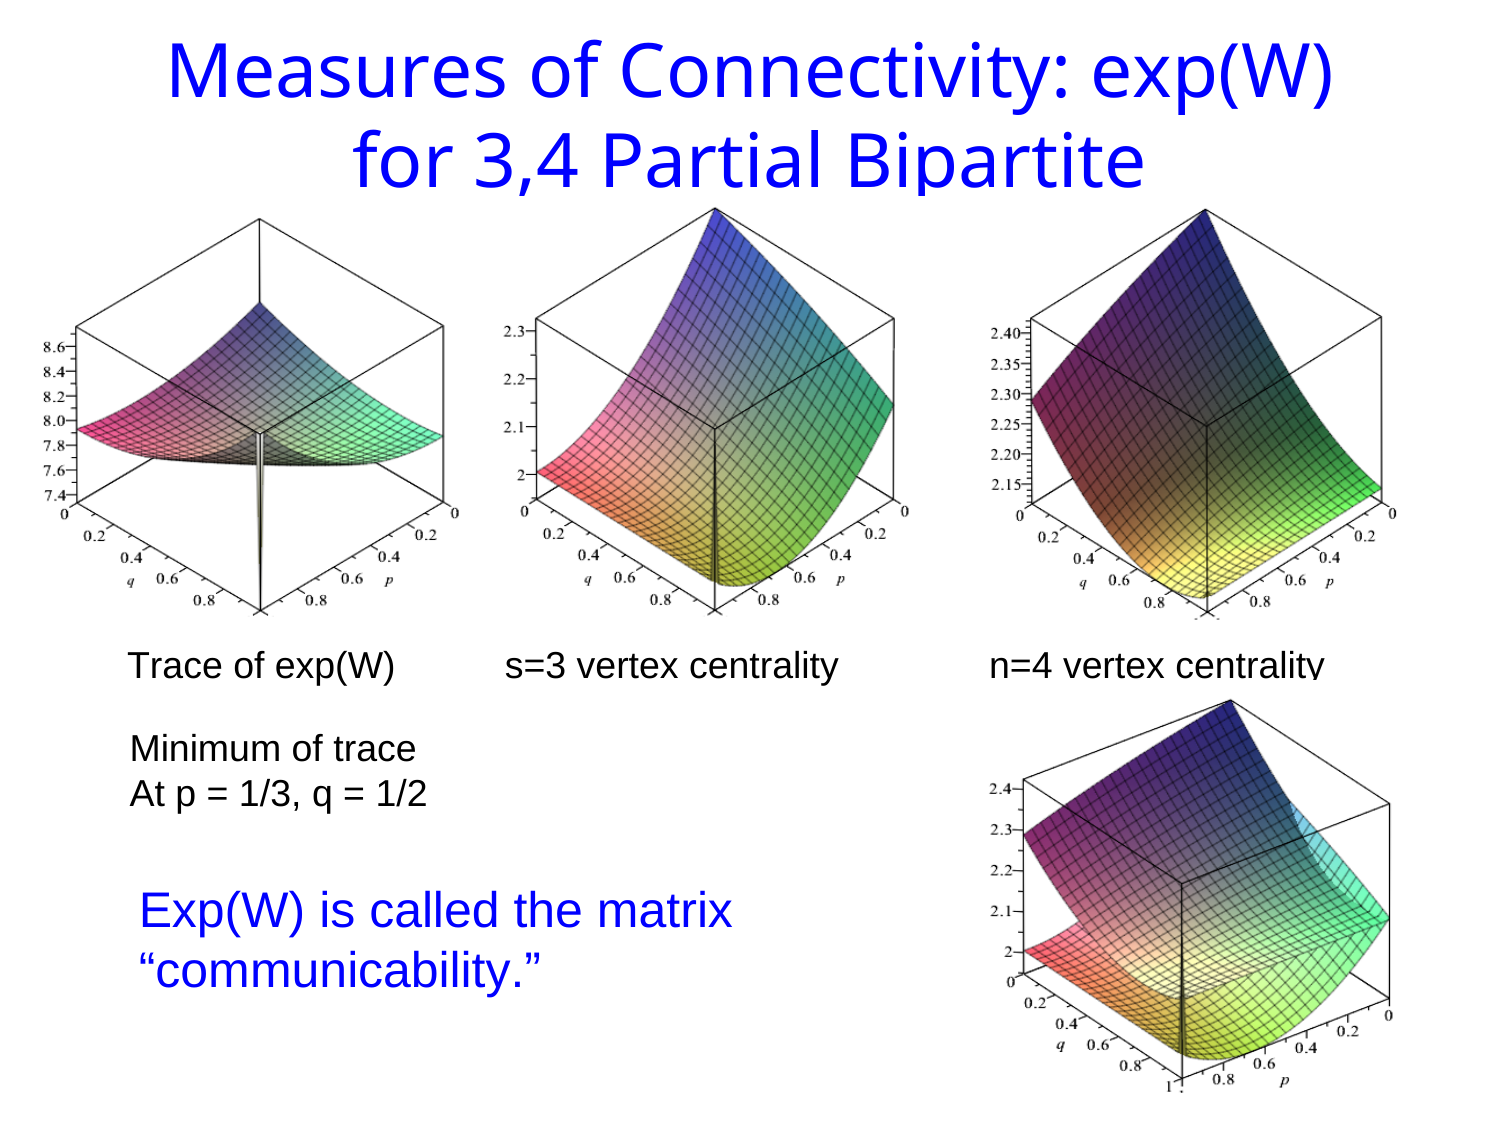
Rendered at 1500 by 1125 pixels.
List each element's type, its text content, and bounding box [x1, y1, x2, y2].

picture [29, 196, 940, 622]
text_box Minimum of trace At p = 1/3, q = 1/2 [114, 716, 444, 822]
text_box Trace of exp(W) [112, 633, 479, 694]
text_box n=4 vertex centrality [974, 633, 1424, 680]
picture [974, 680, 1439, 1098]
picture [986, 196, 1427, 625]
title Measures of Connectivity: exp(W) for 3,4 Partial Bipartite [112, 15, 1388, 211]
text_box Exp(W) is called the matrix “communicability.” [123, 869, 857, 1005]
text_box s=3 vertex centrality [490, 633, 940, 694]
